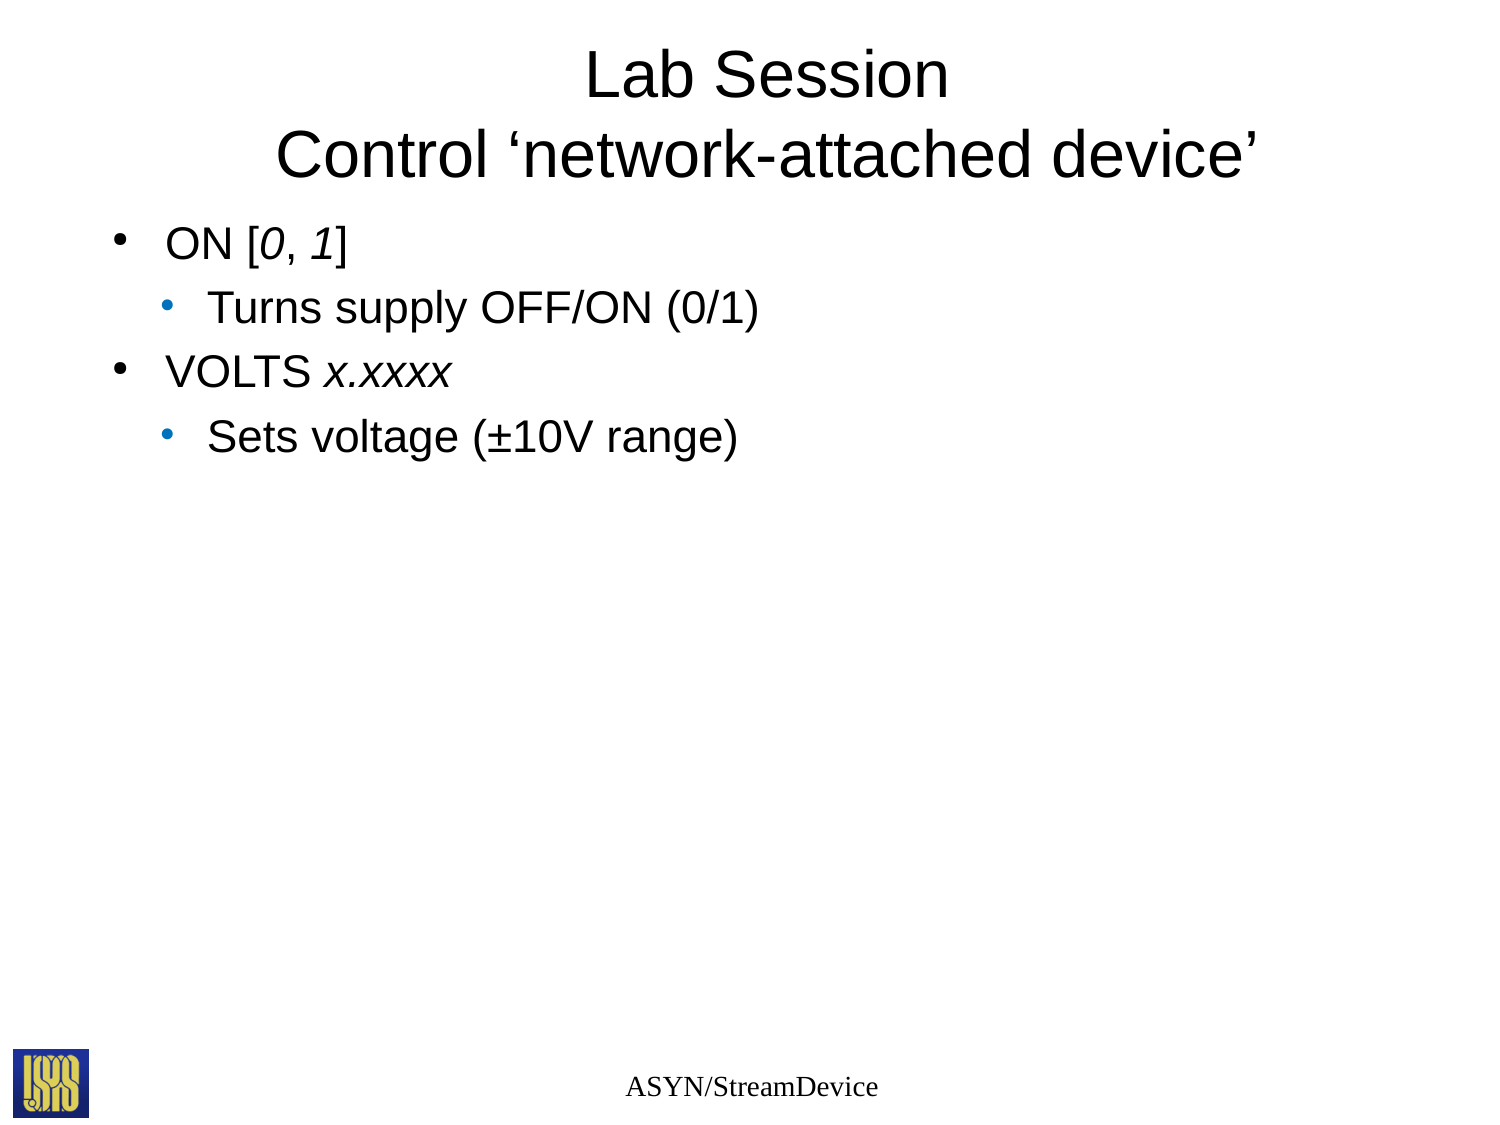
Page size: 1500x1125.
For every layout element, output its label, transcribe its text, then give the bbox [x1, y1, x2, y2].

picture [13, 1049, 89, 1118]
title Lab Session Control ‘network-attached device’ [75, 31, 1425, 220]
list ON [0, 1] Turns supply OFF/ON (0/1) VOLTS x.xxxx Sets voltage (±10V range) [79, 205, 1419, 717]
